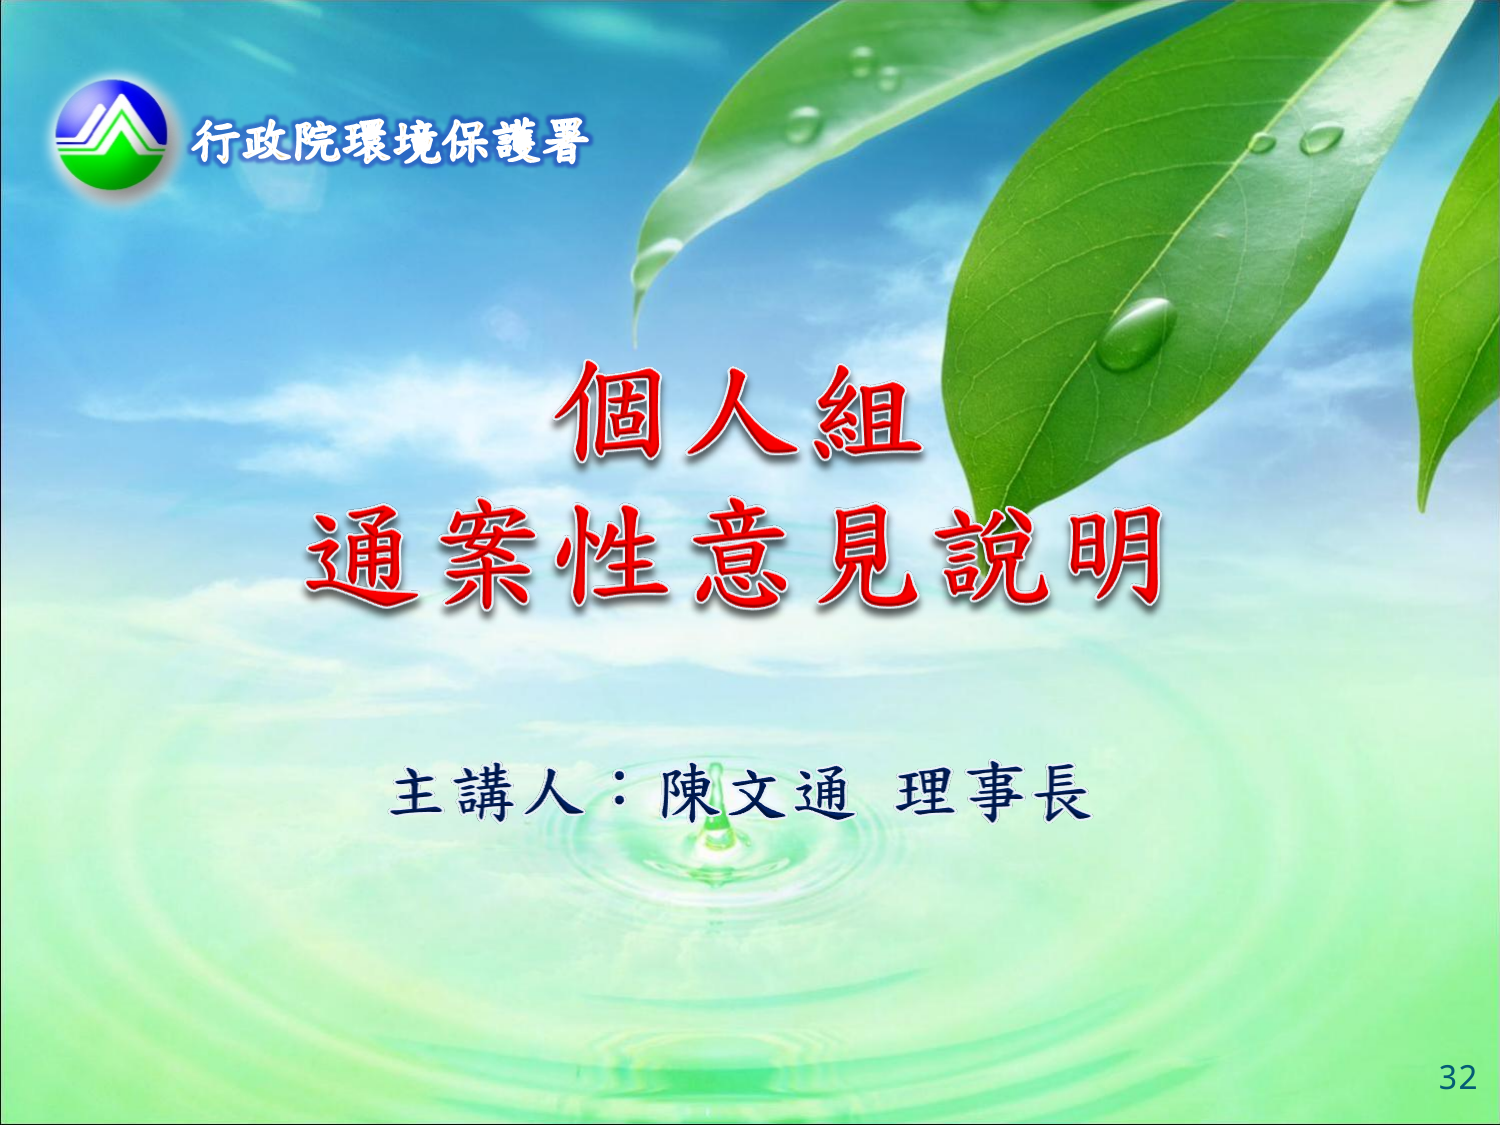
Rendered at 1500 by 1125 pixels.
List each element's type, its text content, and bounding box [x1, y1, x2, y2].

picture [0, 0, 1500, 1125]
text_box <編號> [1387, 1023, 1478, 1102]
